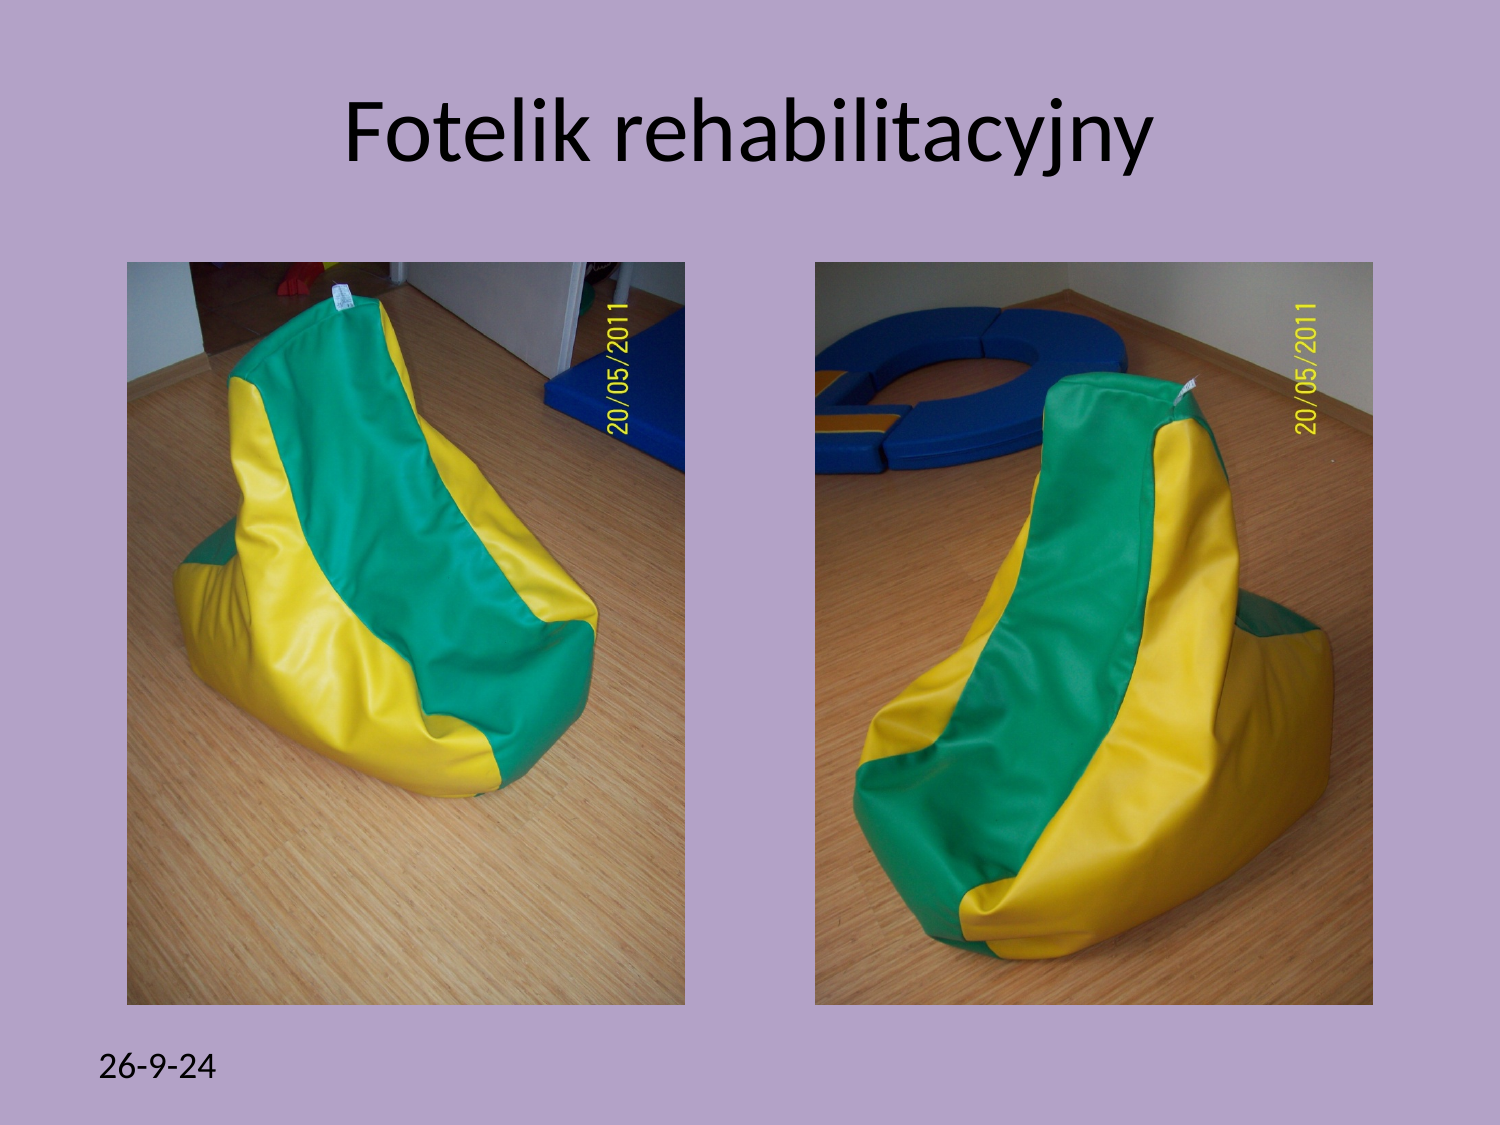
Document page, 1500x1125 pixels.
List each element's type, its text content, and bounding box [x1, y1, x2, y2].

title Fotelik rehabilitacyjny [75, 45, 1425, 233]
picture [127, 262, 685, 1005]
picture [815, 262, 1373, 1005]
